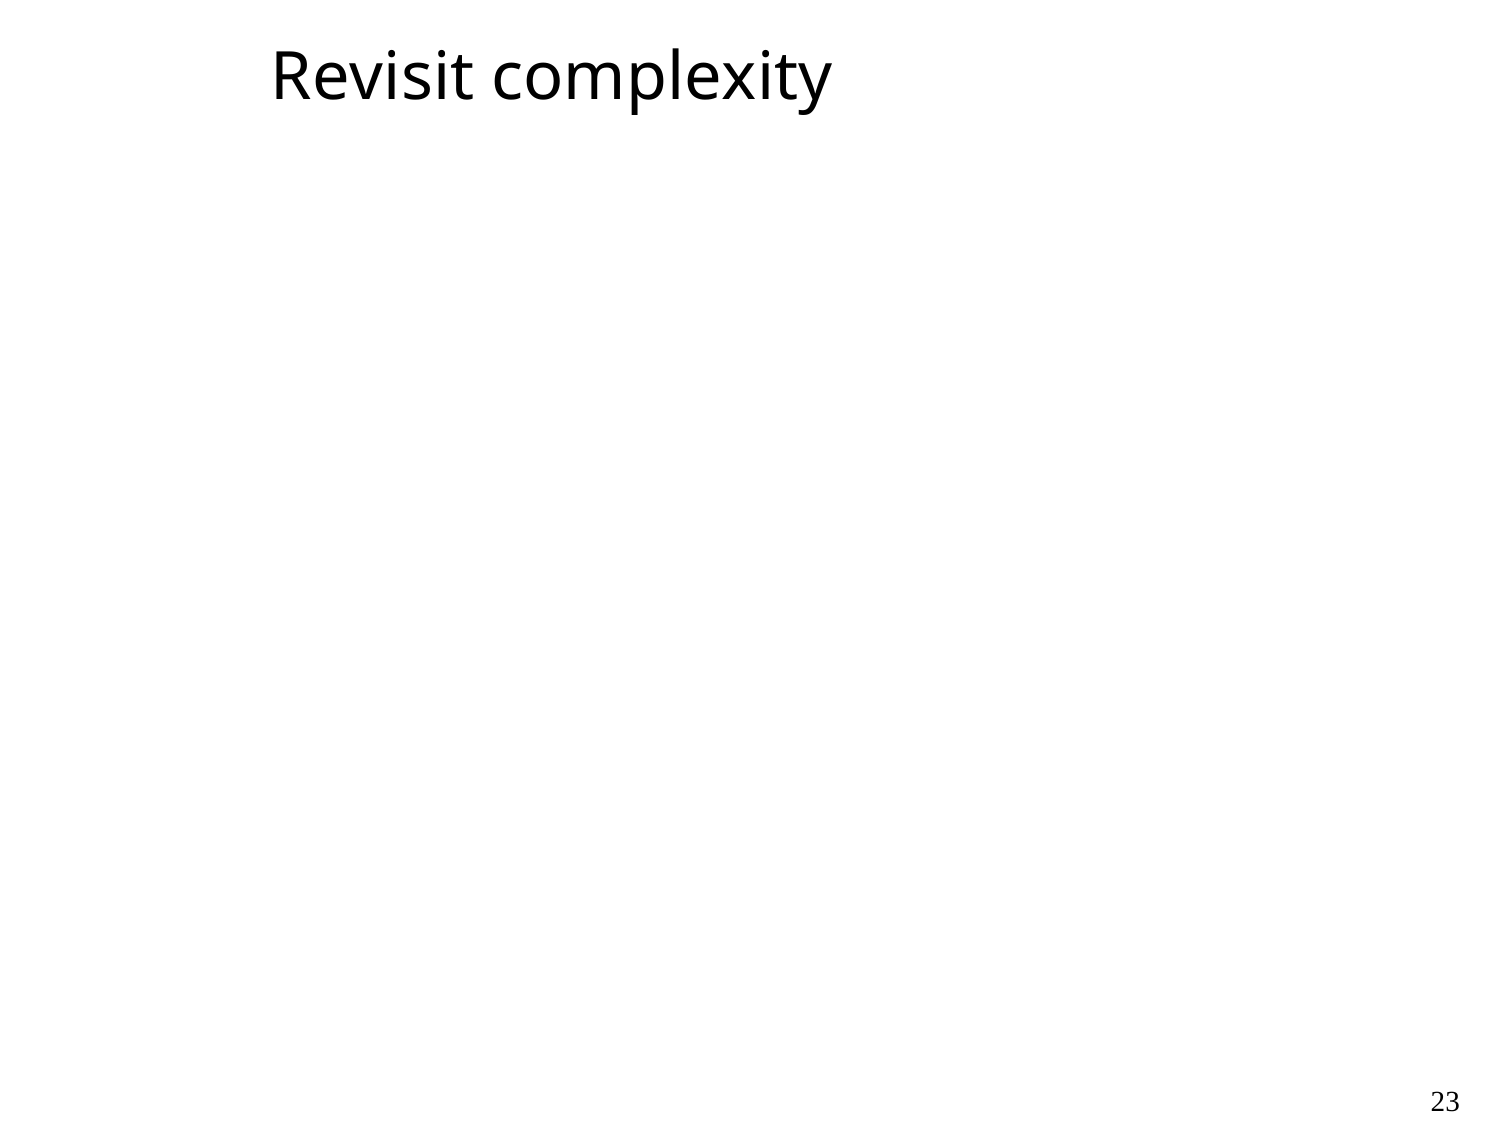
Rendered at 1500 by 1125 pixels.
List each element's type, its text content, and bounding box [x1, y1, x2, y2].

text_box Revisit complexity [256, 24, 849, 121]
text_box <number> [1162, 1074, 1476, 1125]
